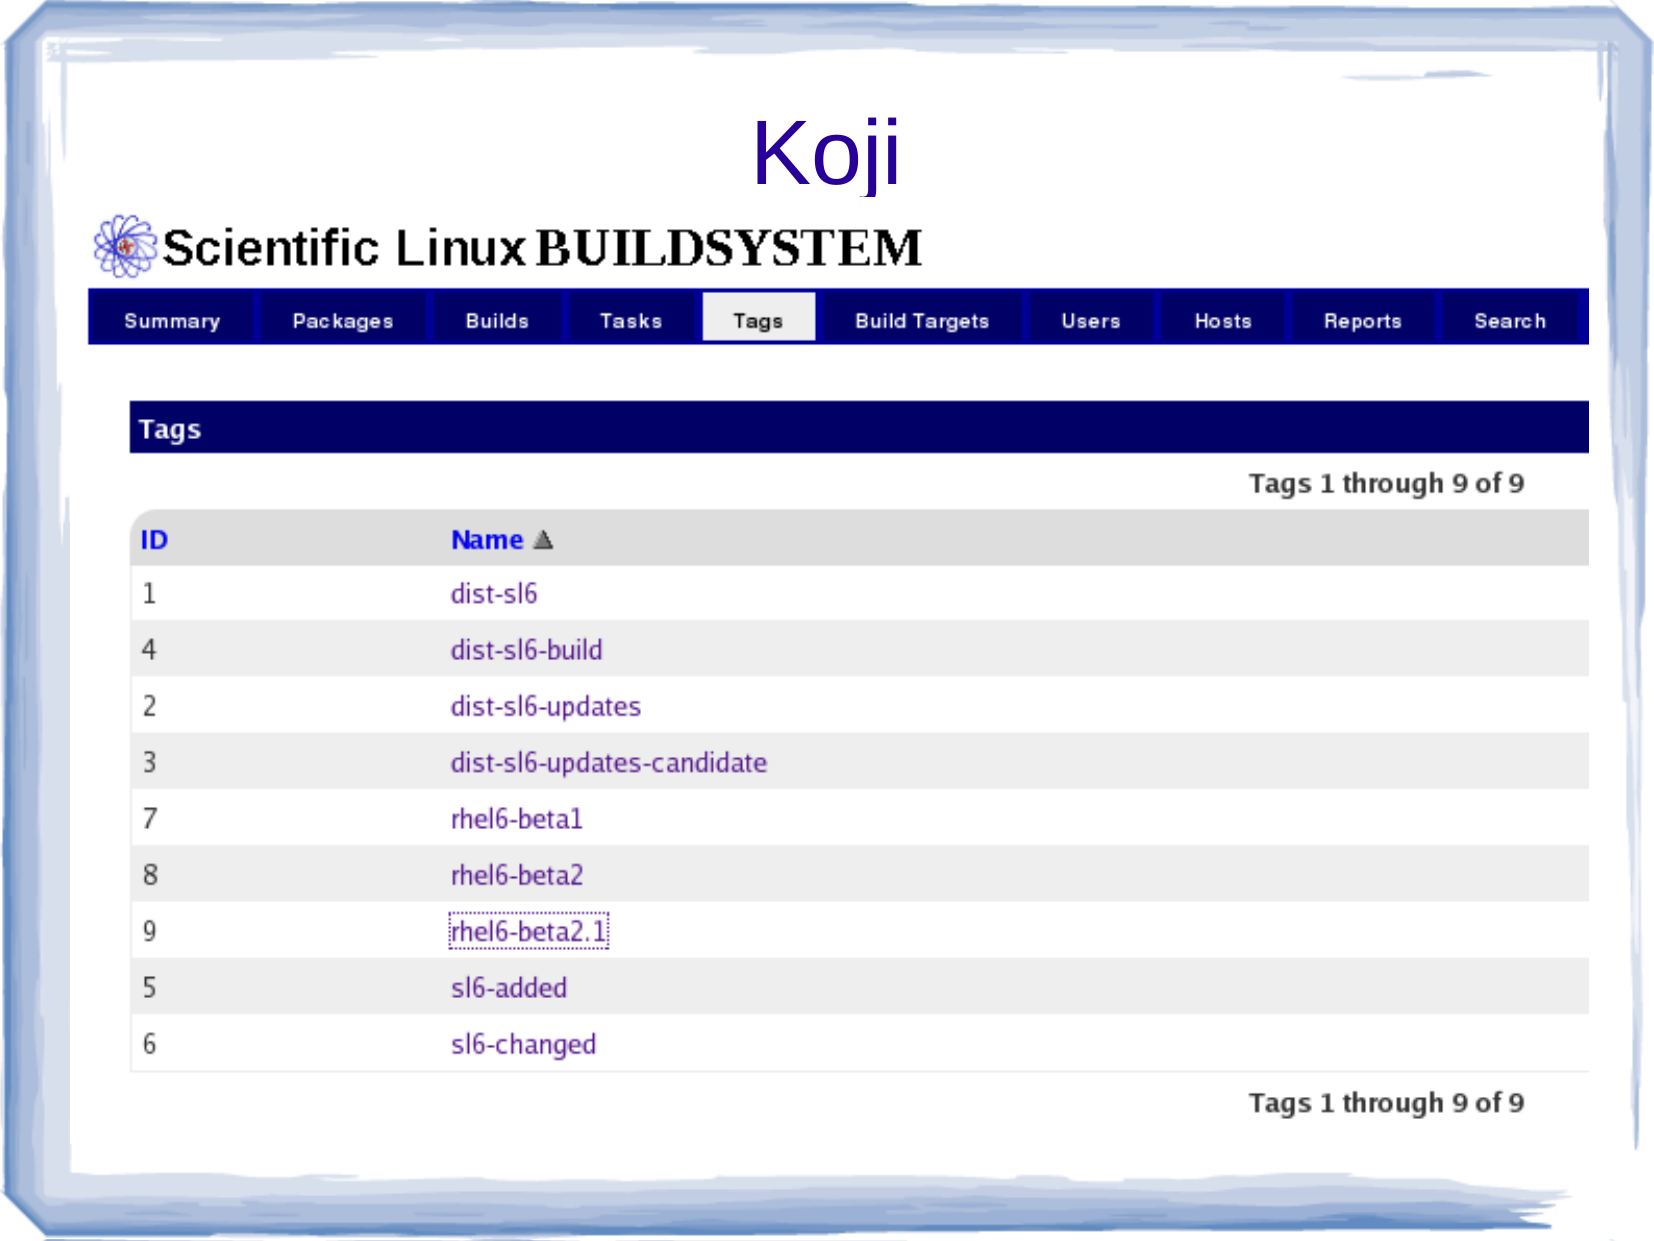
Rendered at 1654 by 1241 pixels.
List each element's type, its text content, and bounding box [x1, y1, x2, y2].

title Koji [82, 49, 1571, 197]
picture [0, 0, 1654, 1241]
